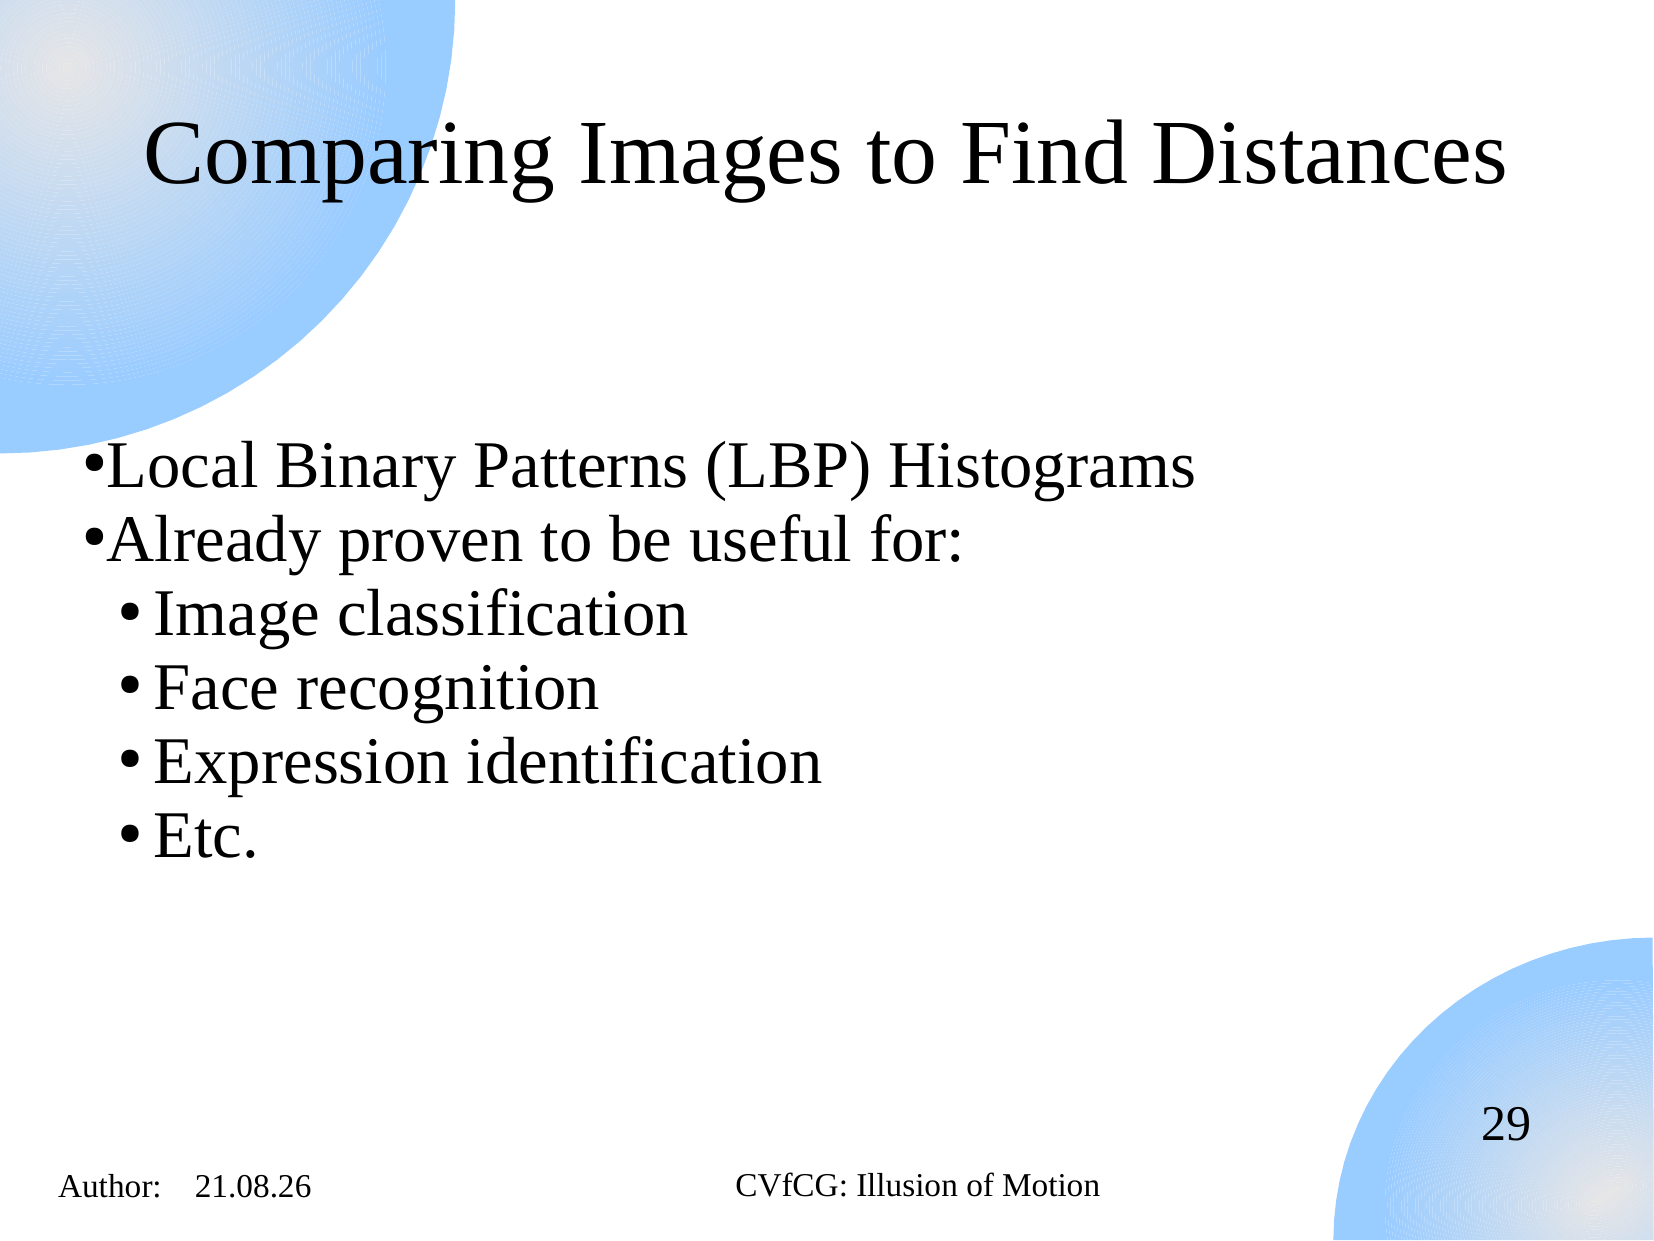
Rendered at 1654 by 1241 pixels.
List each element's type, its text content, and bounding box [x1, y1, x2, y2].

text_box <number> [1401, 1095, 1611, 1152]
title Comparing Images to Find Distances [82, 49, 1571, 257]
text_box CVfCG: Illusion of Motion [735, 1166, 1346, 1204]
subtitle Local Binary Patterns (LBP) Histograms Already proven to be useful for: Image classification Face recognition Expression identification Etc. [82, 290, 1571, 1010]
